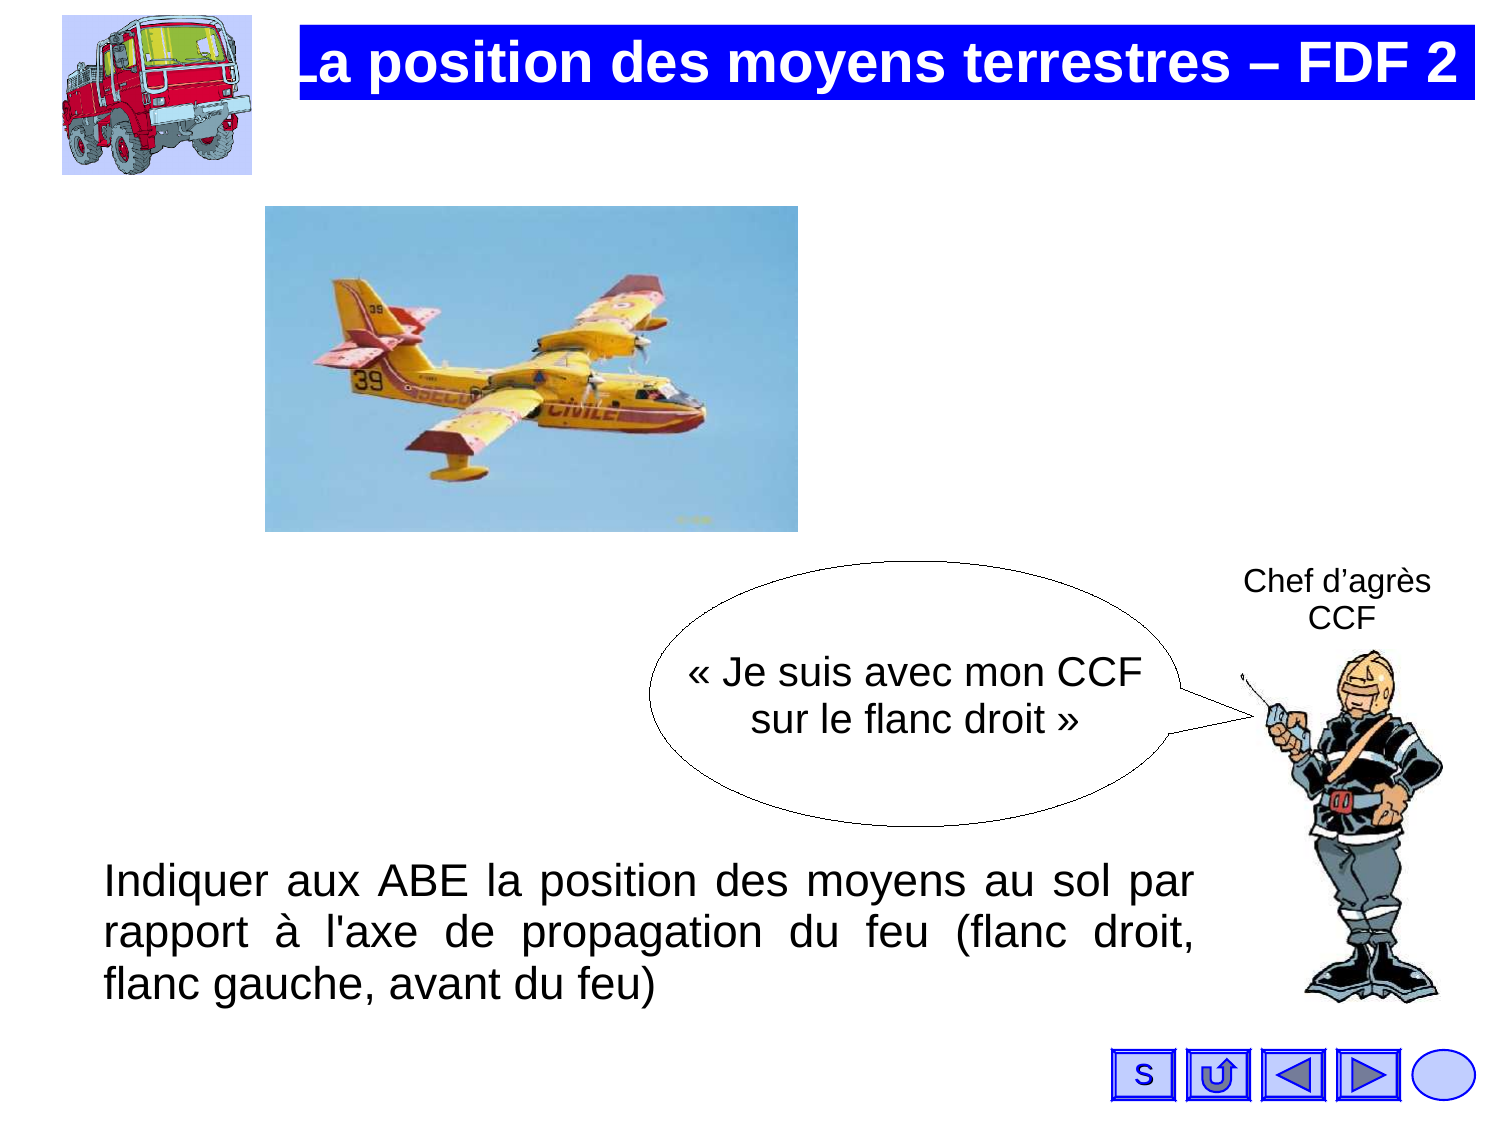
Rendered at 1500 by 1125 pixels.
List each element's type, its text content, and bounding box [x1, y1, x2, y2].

text_box [1412, 1049, 1476, 1101]
text_box La position des moyens terrestres – FDF 2 [299, 24, 1475, 100]
picture [265, 206, 798, 532]
text_box Chef d’agrès CCF [1228, 555, 1447, 645]
text_box Indiquer aux ABE la position des moyens au sol par rapport à l'axe de propagation du feu (flanc droit, flanc gauche, avant du feu) [88, 847, 1211, 1017]
picture [1240, 649, 1443, 1004]
text_box « Je suis avec mon CCF sur le flanc droit » [667, 641, 1164, 750]
